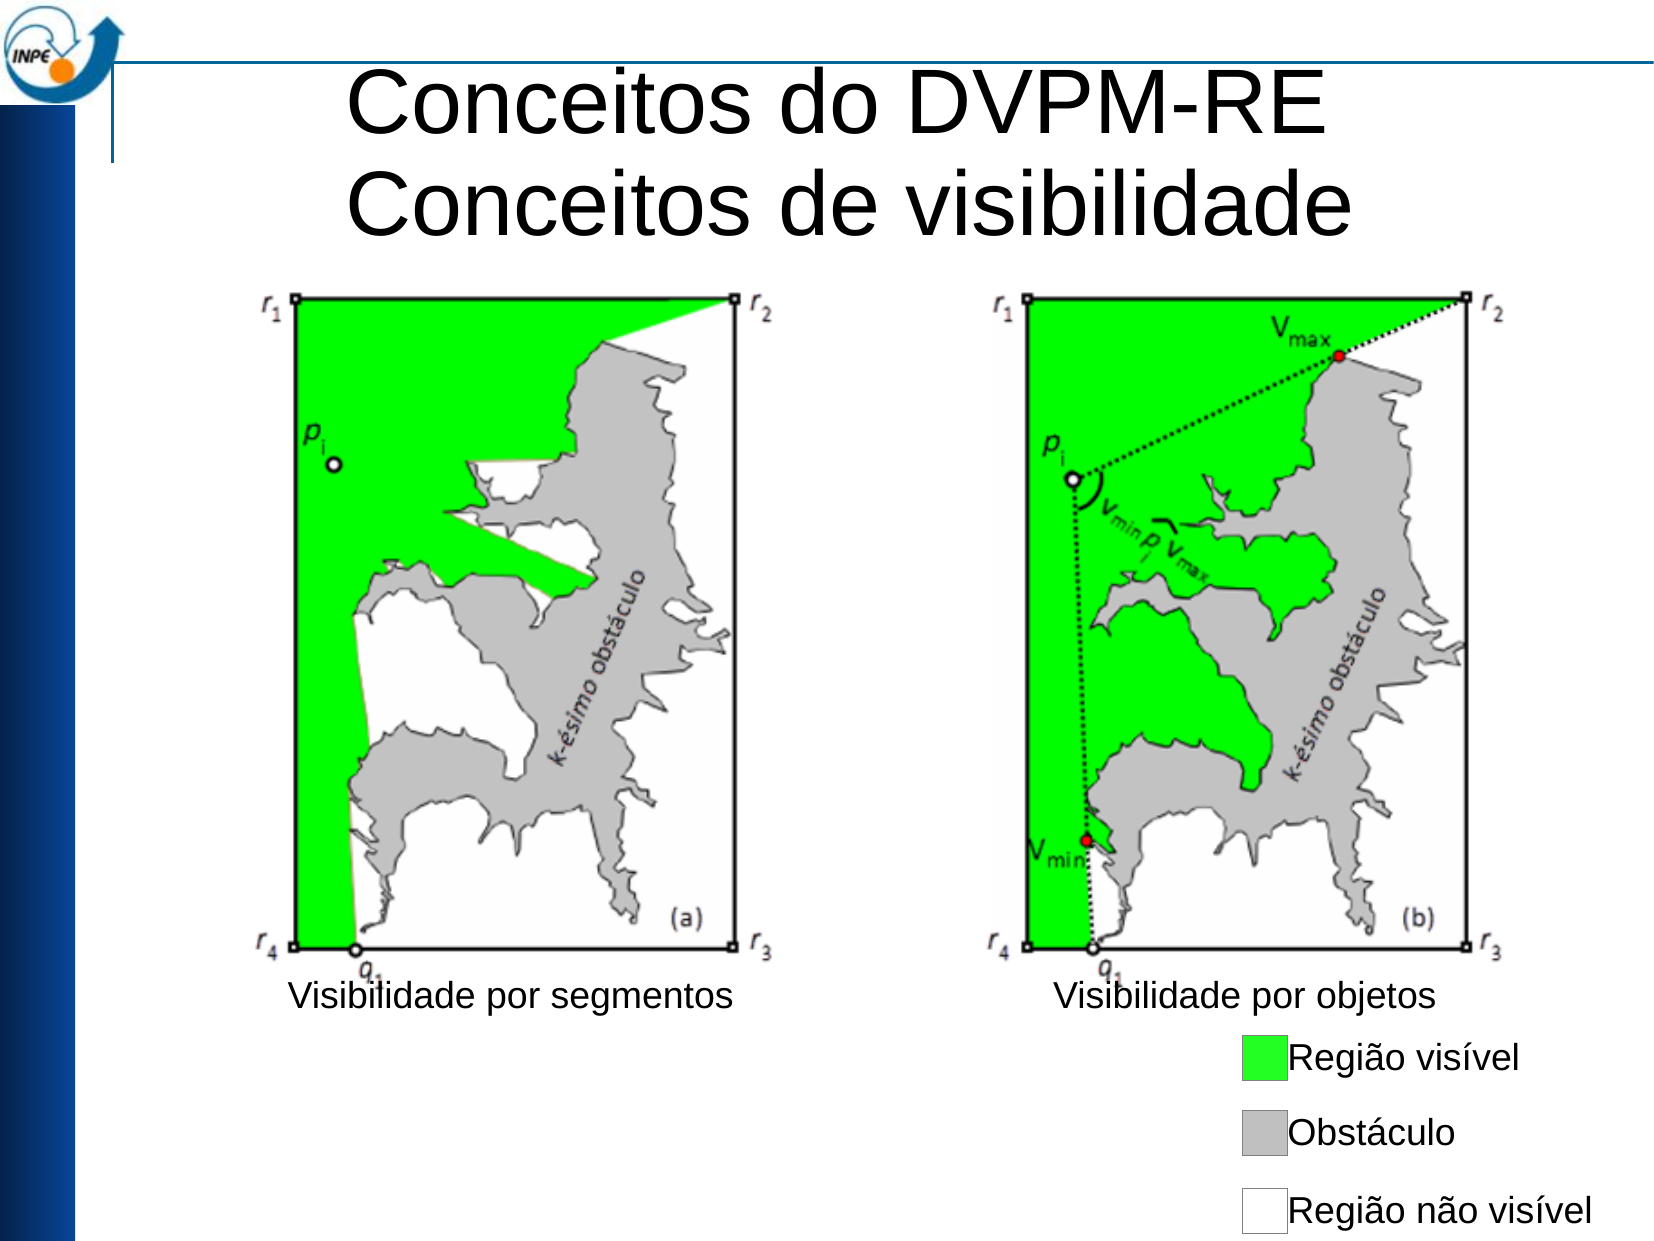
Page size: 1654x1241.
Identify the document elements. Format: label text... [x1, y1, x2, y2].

picture [0, 0, 126, 105]
title Conceitos do DVPM-RE Conceitos de visibilidade [82, 49, 1619, 257]
text_box Visibilidade por segmentos [272, 966, 768, 1024]
text_box Visibilidade por objetos [1038, 966, 1459, 1024]
text_box Obstáculo [1242, 1110, 1288, 1156]
text_box Região não visível [1242, 1188, 1288, 1234]
text_box Região visível [1242, 1035, 1288, 1081]
picture [245, 275, 1516, 995]
